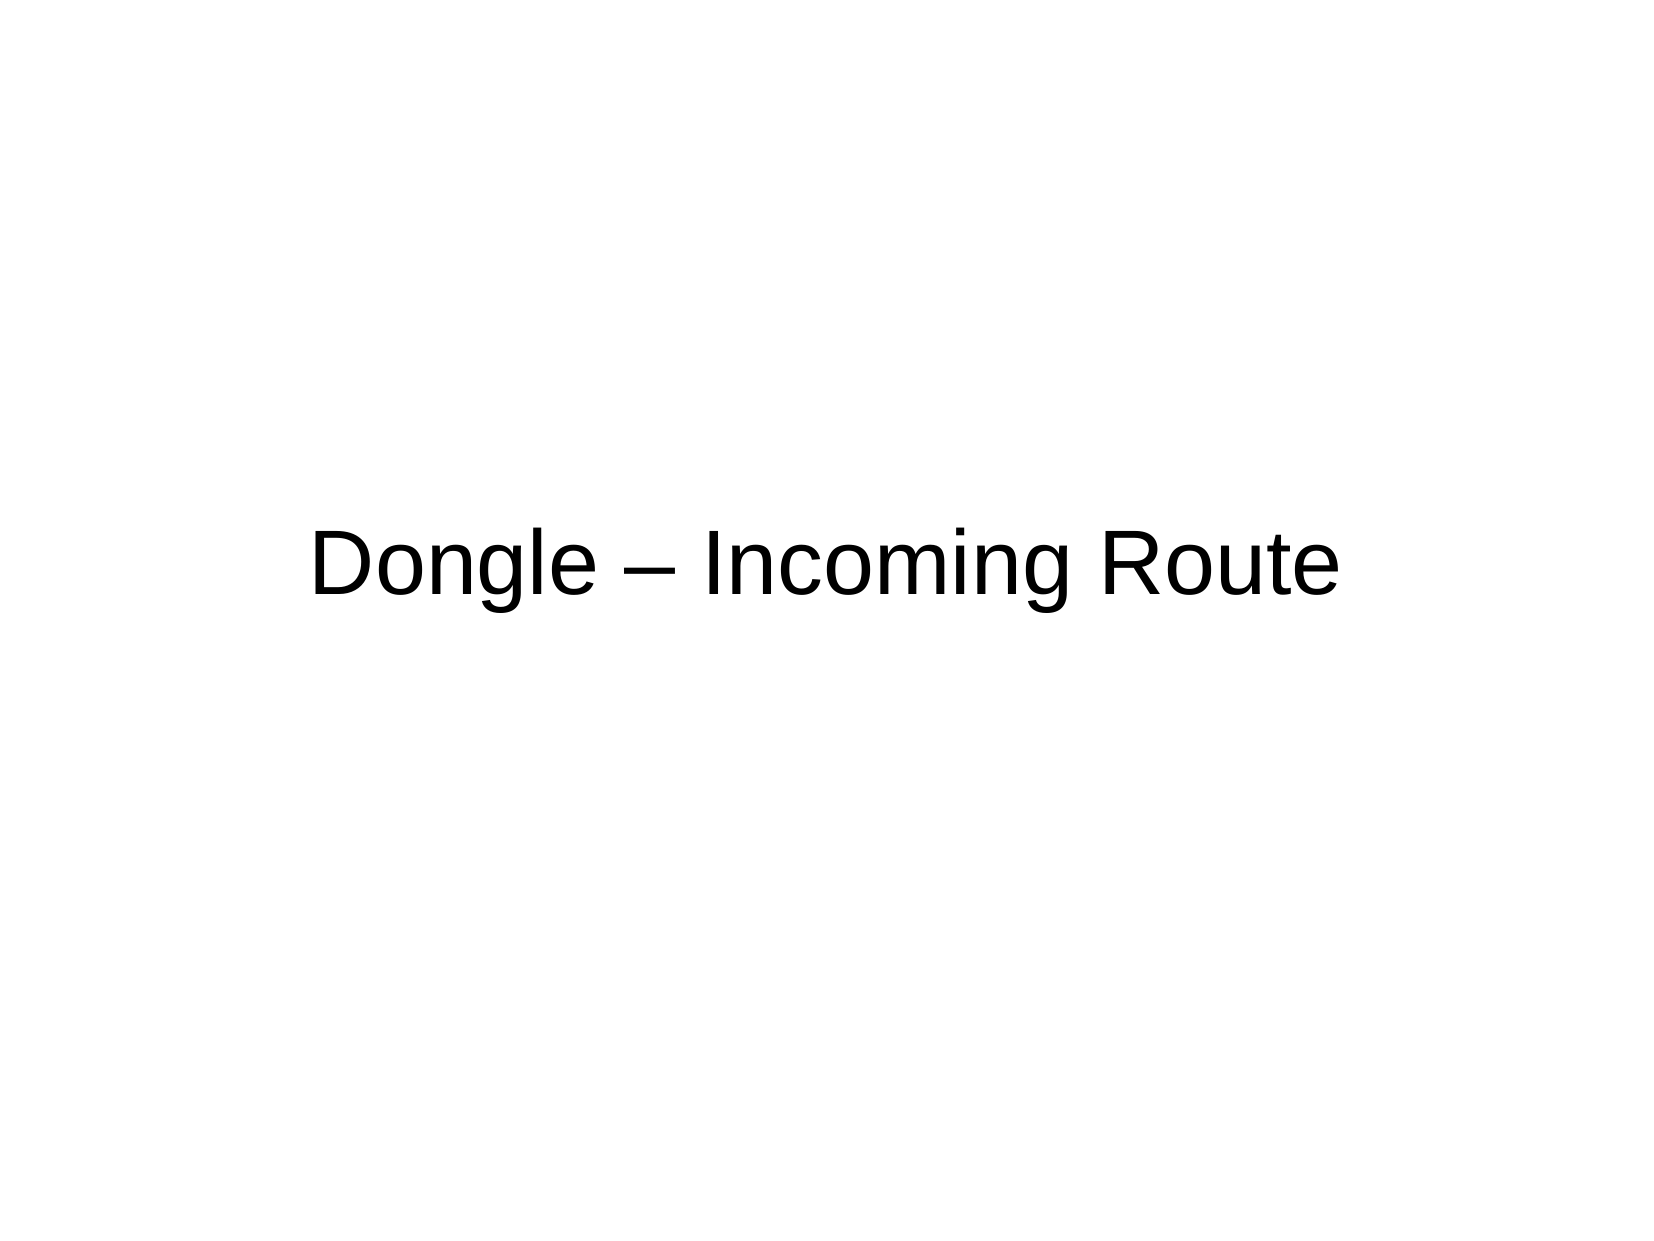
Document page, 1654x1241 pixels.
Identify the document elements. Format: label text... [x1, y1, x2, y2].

title Dongle – Incoming Route [82, 0, 1571, 615]
